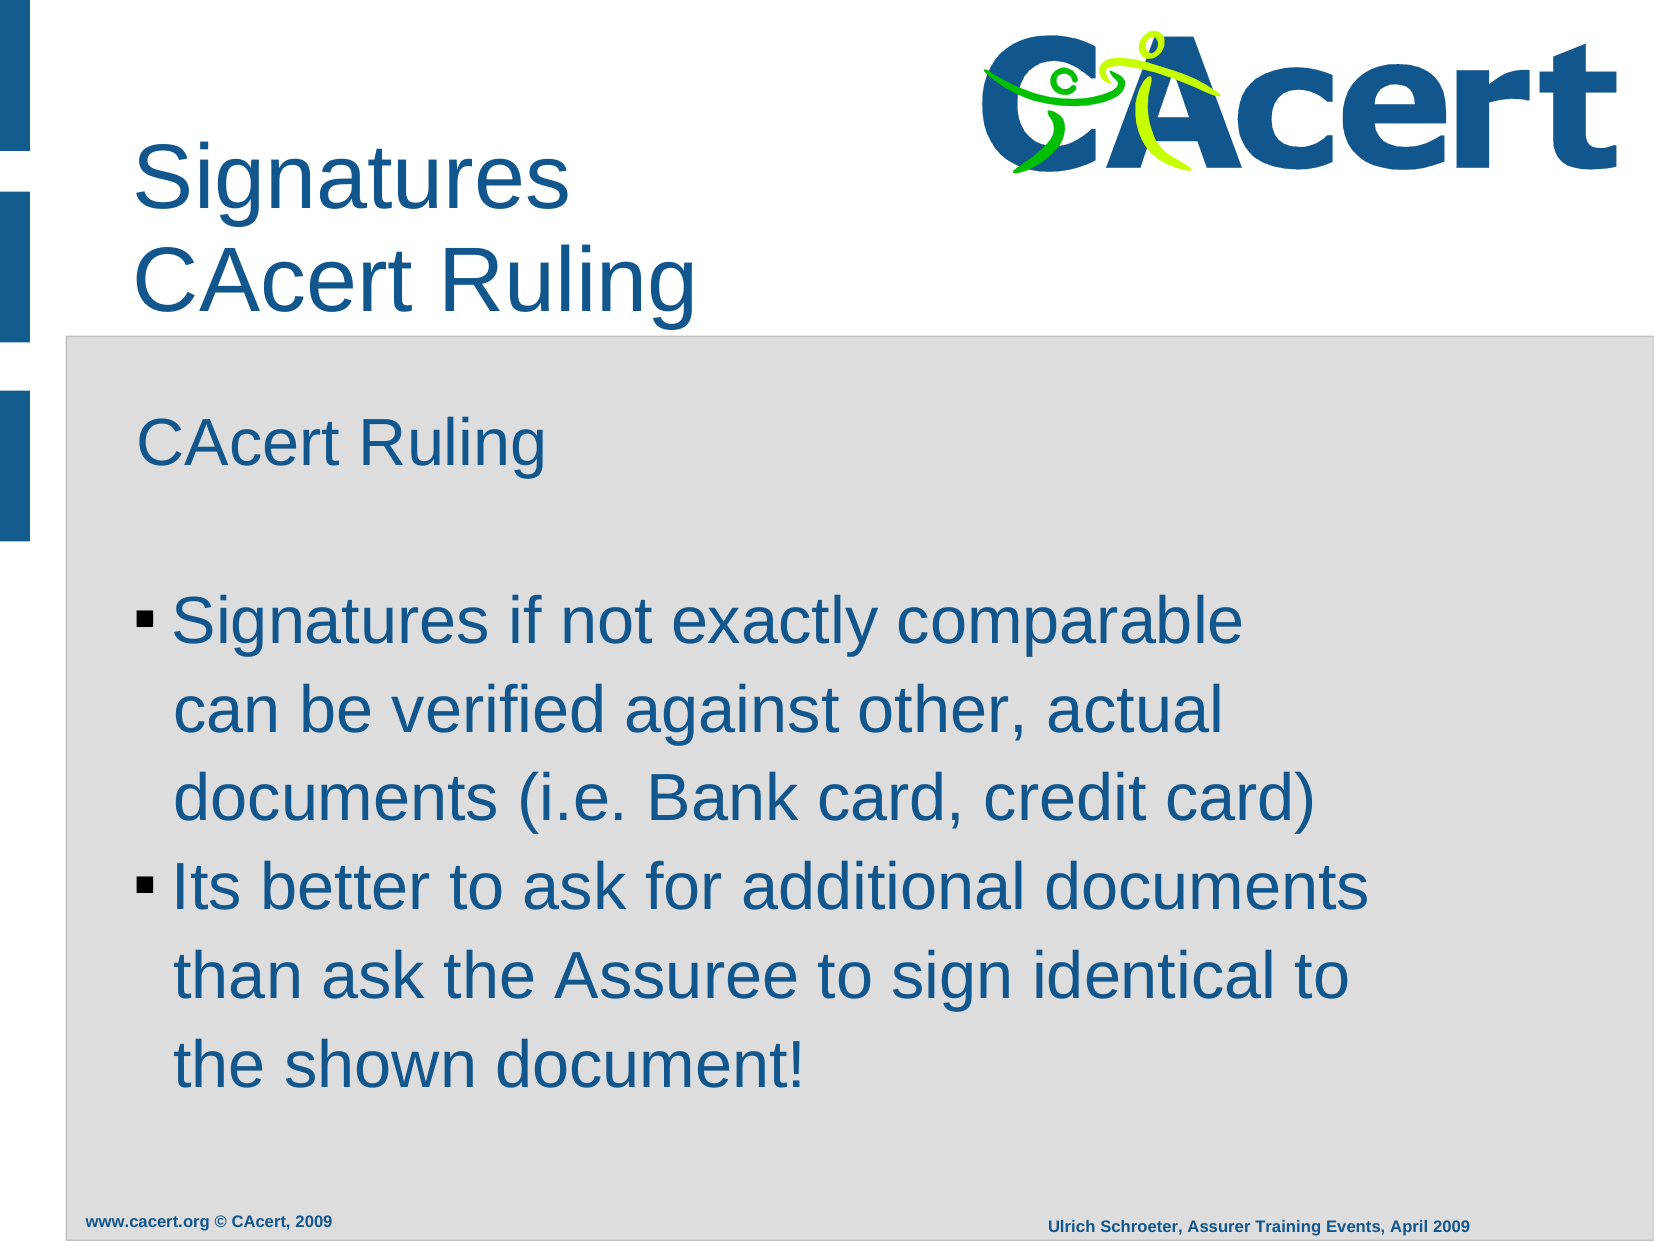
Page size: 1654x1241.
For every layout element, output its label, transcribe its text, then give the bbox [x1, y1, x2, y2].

text_box Signatures CAcert Ruling [118, 118, 715, 339]
text_box CAcert Ruling Signatures if not exactly comparable can be verified against other, actual documents (i.e. Bank card, credit card) Its better to ask for additional documents than ask the Assuree to sign identical to the shown document! [121, 383, 1387, 1109]
